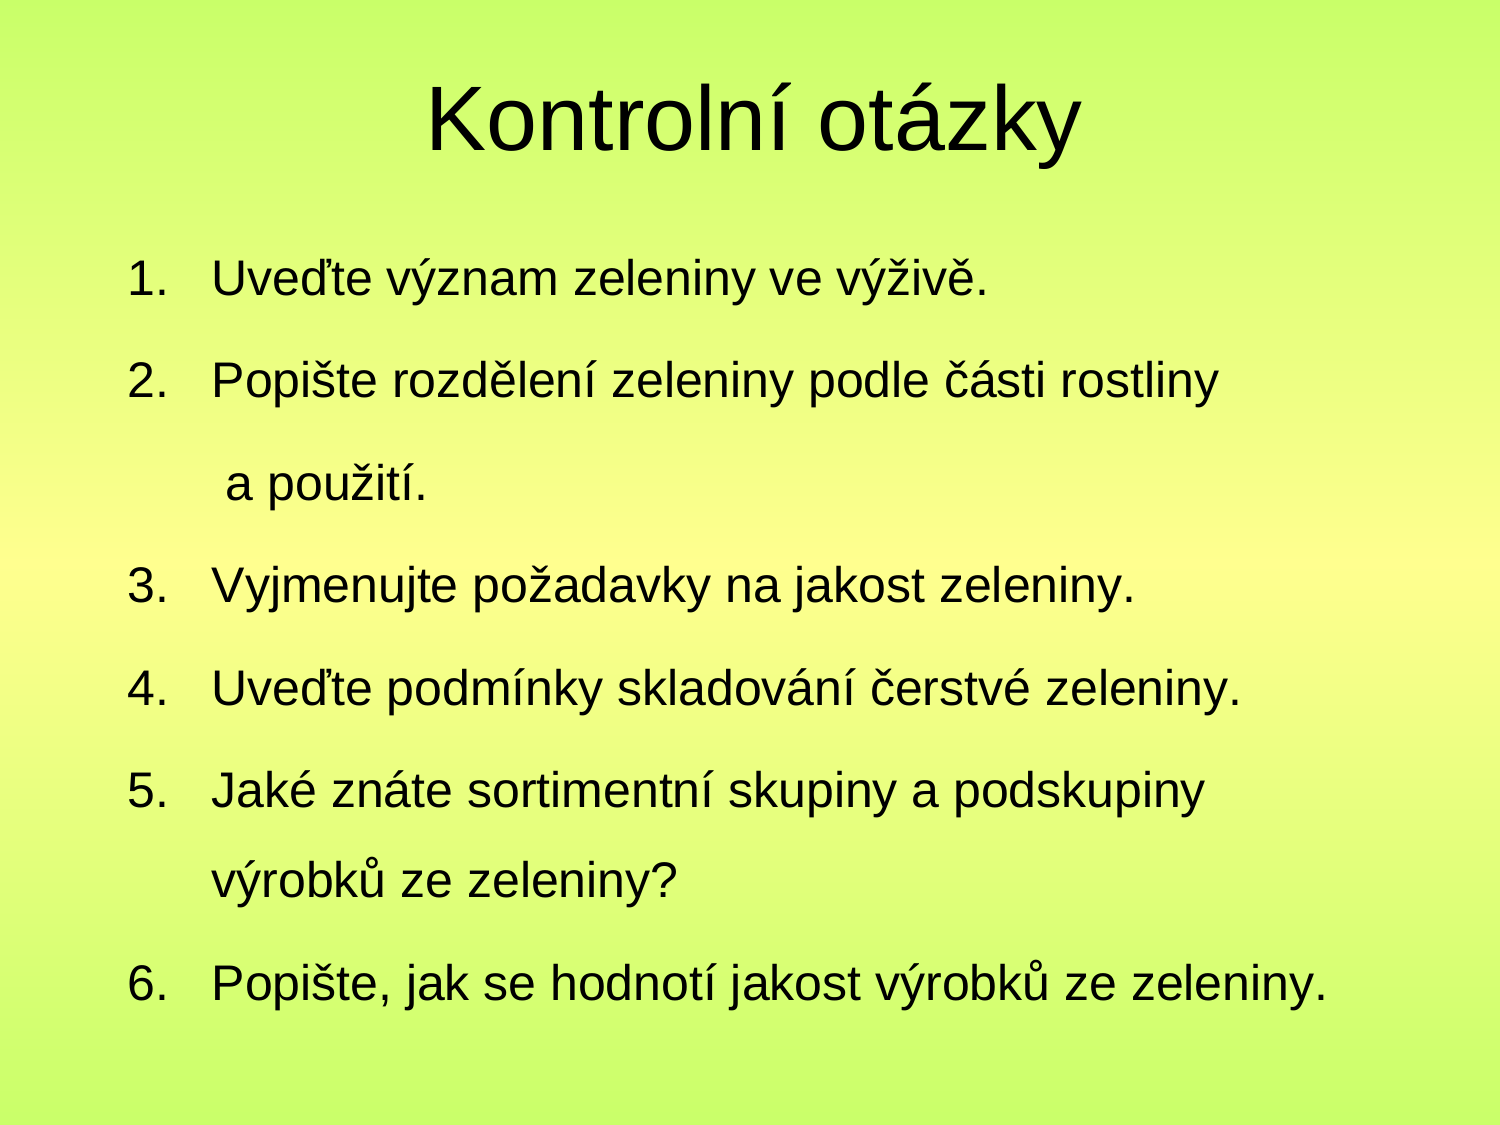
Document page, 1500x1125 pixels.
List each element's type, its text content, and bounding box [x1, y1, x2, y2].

title Kontrolní otázky [117, 46, 1393, 182]
list Uveďte význam zeleniny ve výživě. Popište rozdělení zeleniny podle části rostliny a použití. 3. Vyjmenujte požadavky na jakost zeleniny. 4. Uveďte podmínky skladování čerstvé zeleniny. 5. Jaké znáte sortimentní skupiny a podskupiny výrobků ze zeleniny? 6. Popište, jak se hodnotí jakost výrobků ze zeleniny. [112, 207, 1388, 1067]
